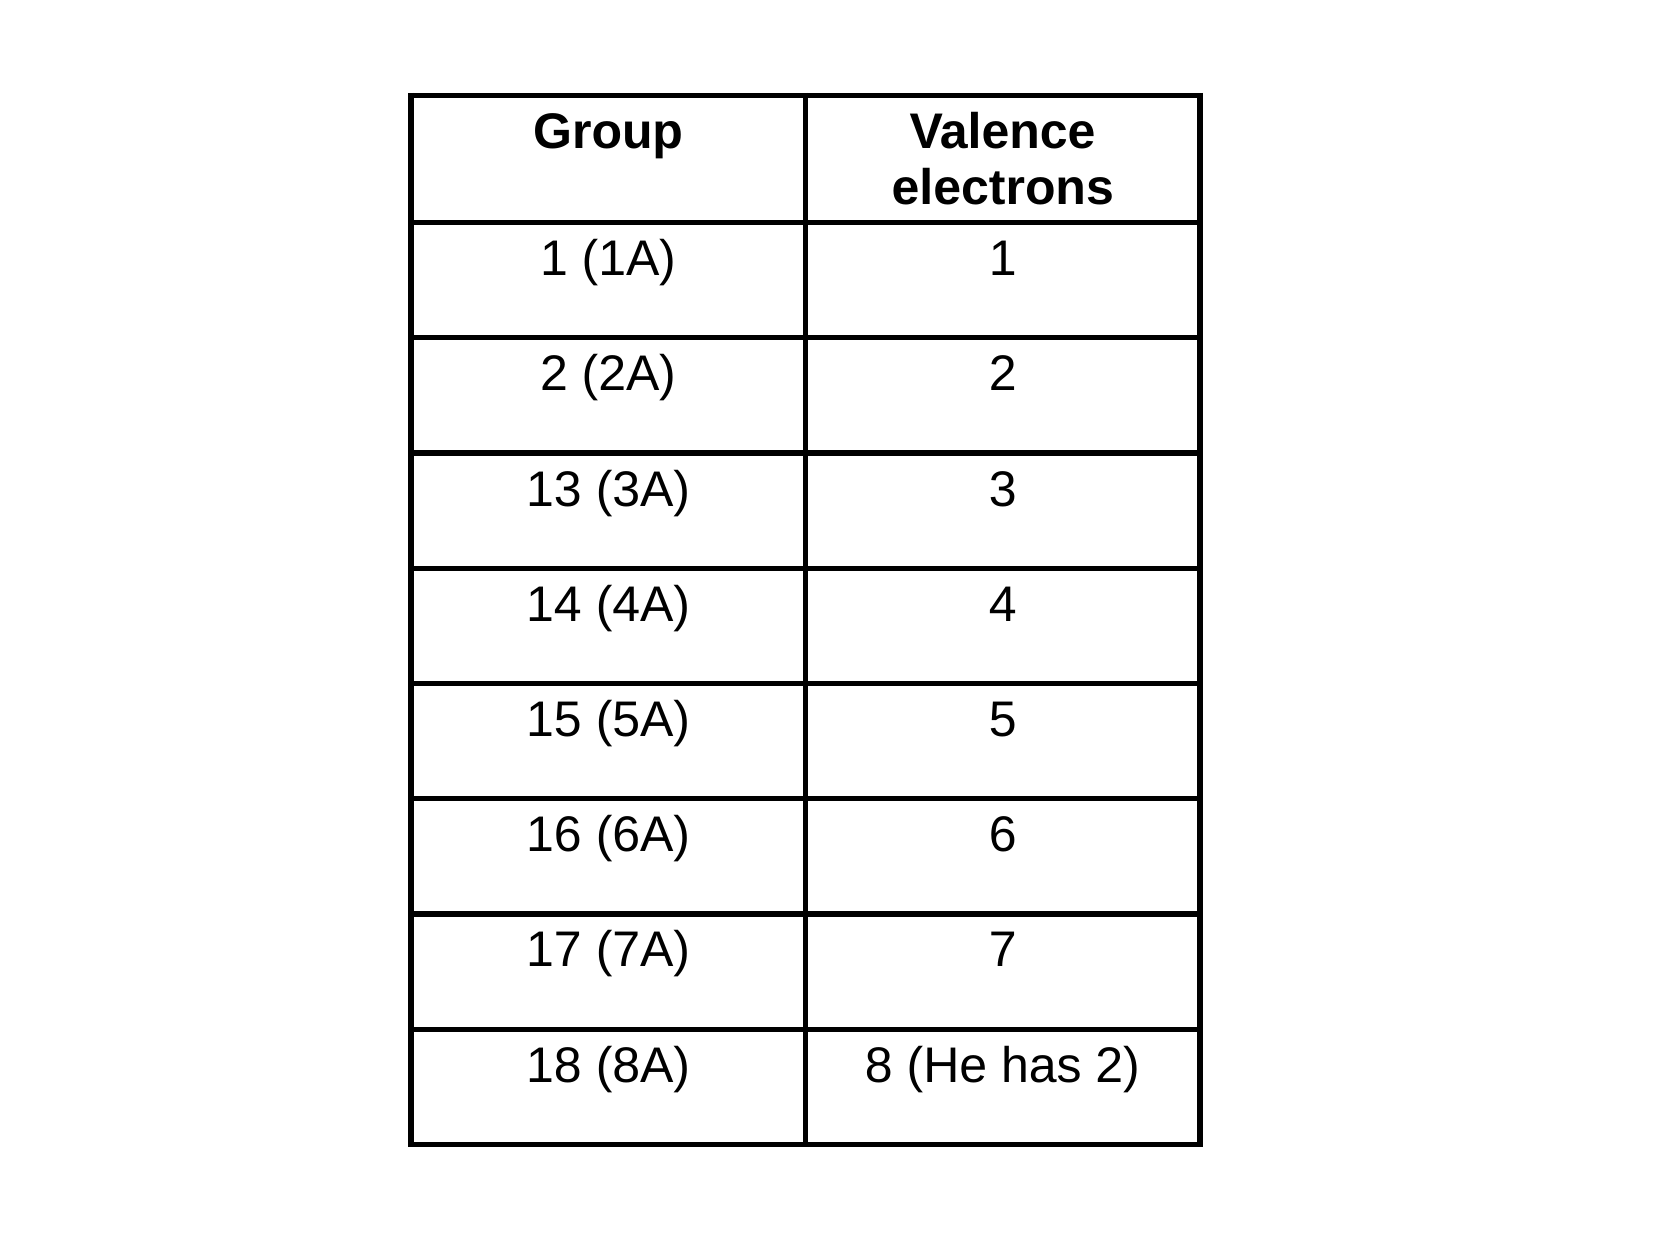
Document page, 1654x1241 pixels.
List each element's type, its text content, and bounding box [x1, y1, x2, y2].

table_header Group [414, 98, 803, 220]
table_cell 15 (5A) [414, 686, 803, 796]
table_cell 7 [808, 917, 1197, 1027]
table_cell 2 (2A) [414, 340, 803, 450]
table_cell 4 [808, 571, 1197, 681]
table_cell 14 (4A) [414, 571, 803, 681]
table_cell 17 (7A) [414, 917, 803, 1027]
table_cell 18 (8A) [414, 1032, 803, 1142]
table_cell 2 [808, 340, 1197, 450]
table_header Valence electrons [808, 98, 1197, 220]
table_cell 1 (1A) [414, 225, 803, 335]
table_cell 13 (3A) [414, 456, 803, 566]
table_cell 3 [808, 456, 1197, 566]
table_cell 16 (6A) [414, 801, 803, 911]
table_cell 8 (He has 2) [808, 1032, 1197, 1142]
table_cell 6 [808, 801, 1197, 911]
table_cell 1 [808, 225, 1197, 335]
table_cell 5 [808, 686, 1197, 796]
